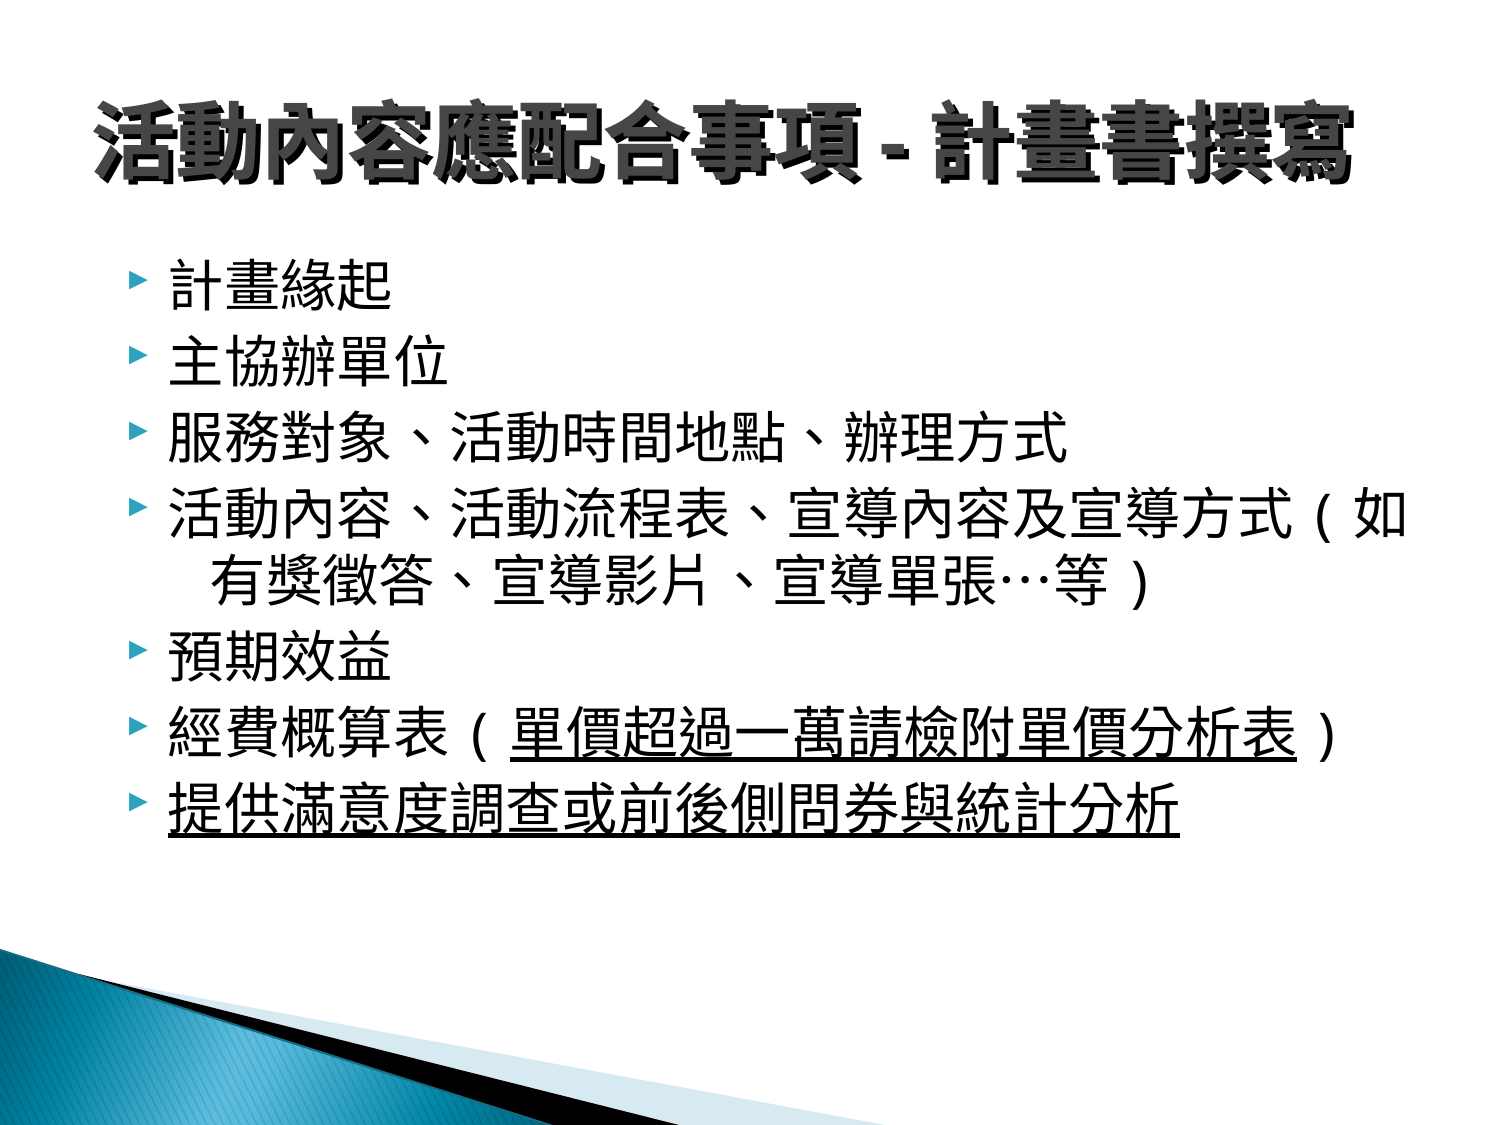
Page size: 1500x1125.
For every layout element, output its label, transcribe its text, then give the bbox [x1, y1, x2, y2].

title 活動內容應配合事項-計畫書撰寫 [75, 45, 1426, 233]
list 計畫緣起 主協辦單位 服務對象、活動時間地點、辦理方式 活動內容、活動流程表、宣導內容及宣導方式(如有獎徵答、宣導影片、宣導單張…等) 預期效益 經費概算表(單價超過一萬請檢附單價分析表) 提供滿意度調查或前後側問券與統計分析 [75, 242, 1426, 986]
